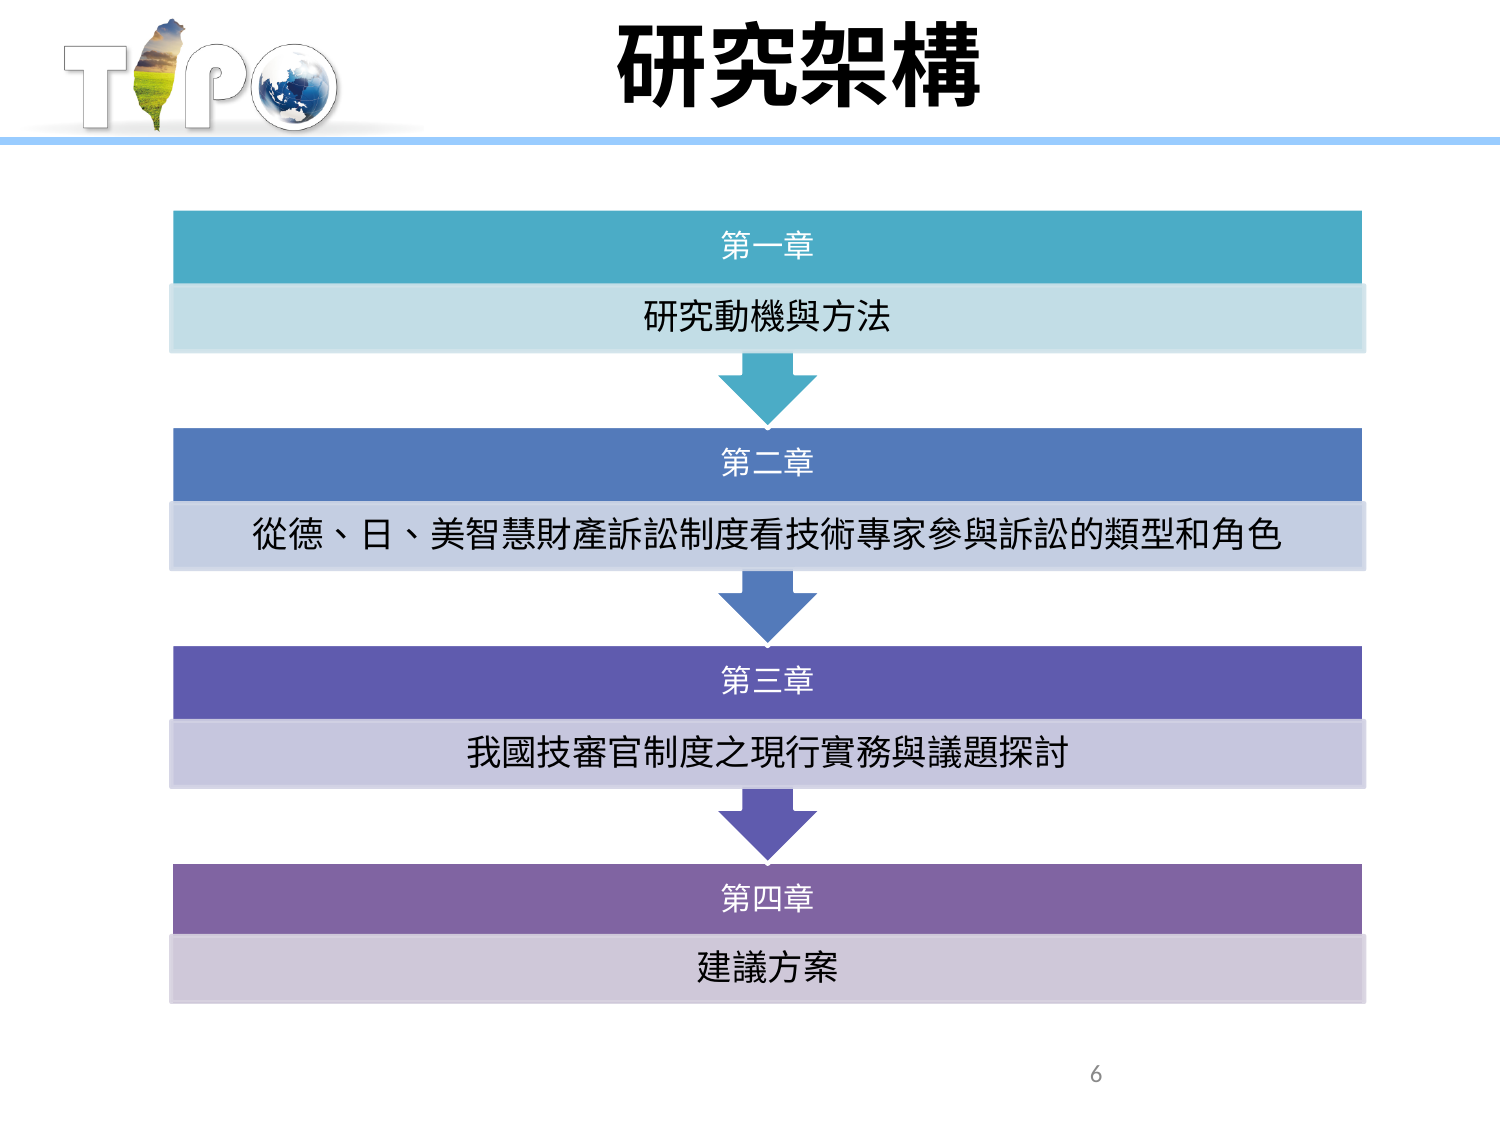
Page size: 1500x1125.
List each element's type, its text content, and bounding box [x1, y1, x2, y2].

text_box 第四章 [171, 861, 1365, 936]
text_box 第三章 [171, 643, 1365, 721]
text_box 第三章 [712, 787, 823, 864]
title 研究架構 [123, 0, 1474, 188]
text_box 第二章 [171, 426, 1365, 503]
text_box 建議方案 [171, 936, 1365, 1002]
text_box 第一章 [171, 208, 1365, 285]
text_box 5 [1074, 1042, 1426, 1103]
text_box 第二章 [712, 570, 823, 647]
text_box 研究動機與方法 [171, 285, 1365, 352]
text_box 我國技審官制度之現行實務與議題探討 [171, 721, 1365, 787]
text_box 從德、日、美智慧財產訴訟制度看技術專家參與訴訟的類型和角色 [171, 503, 1365, 570]
text_box 第一章 [712, 352, 823, 429]
